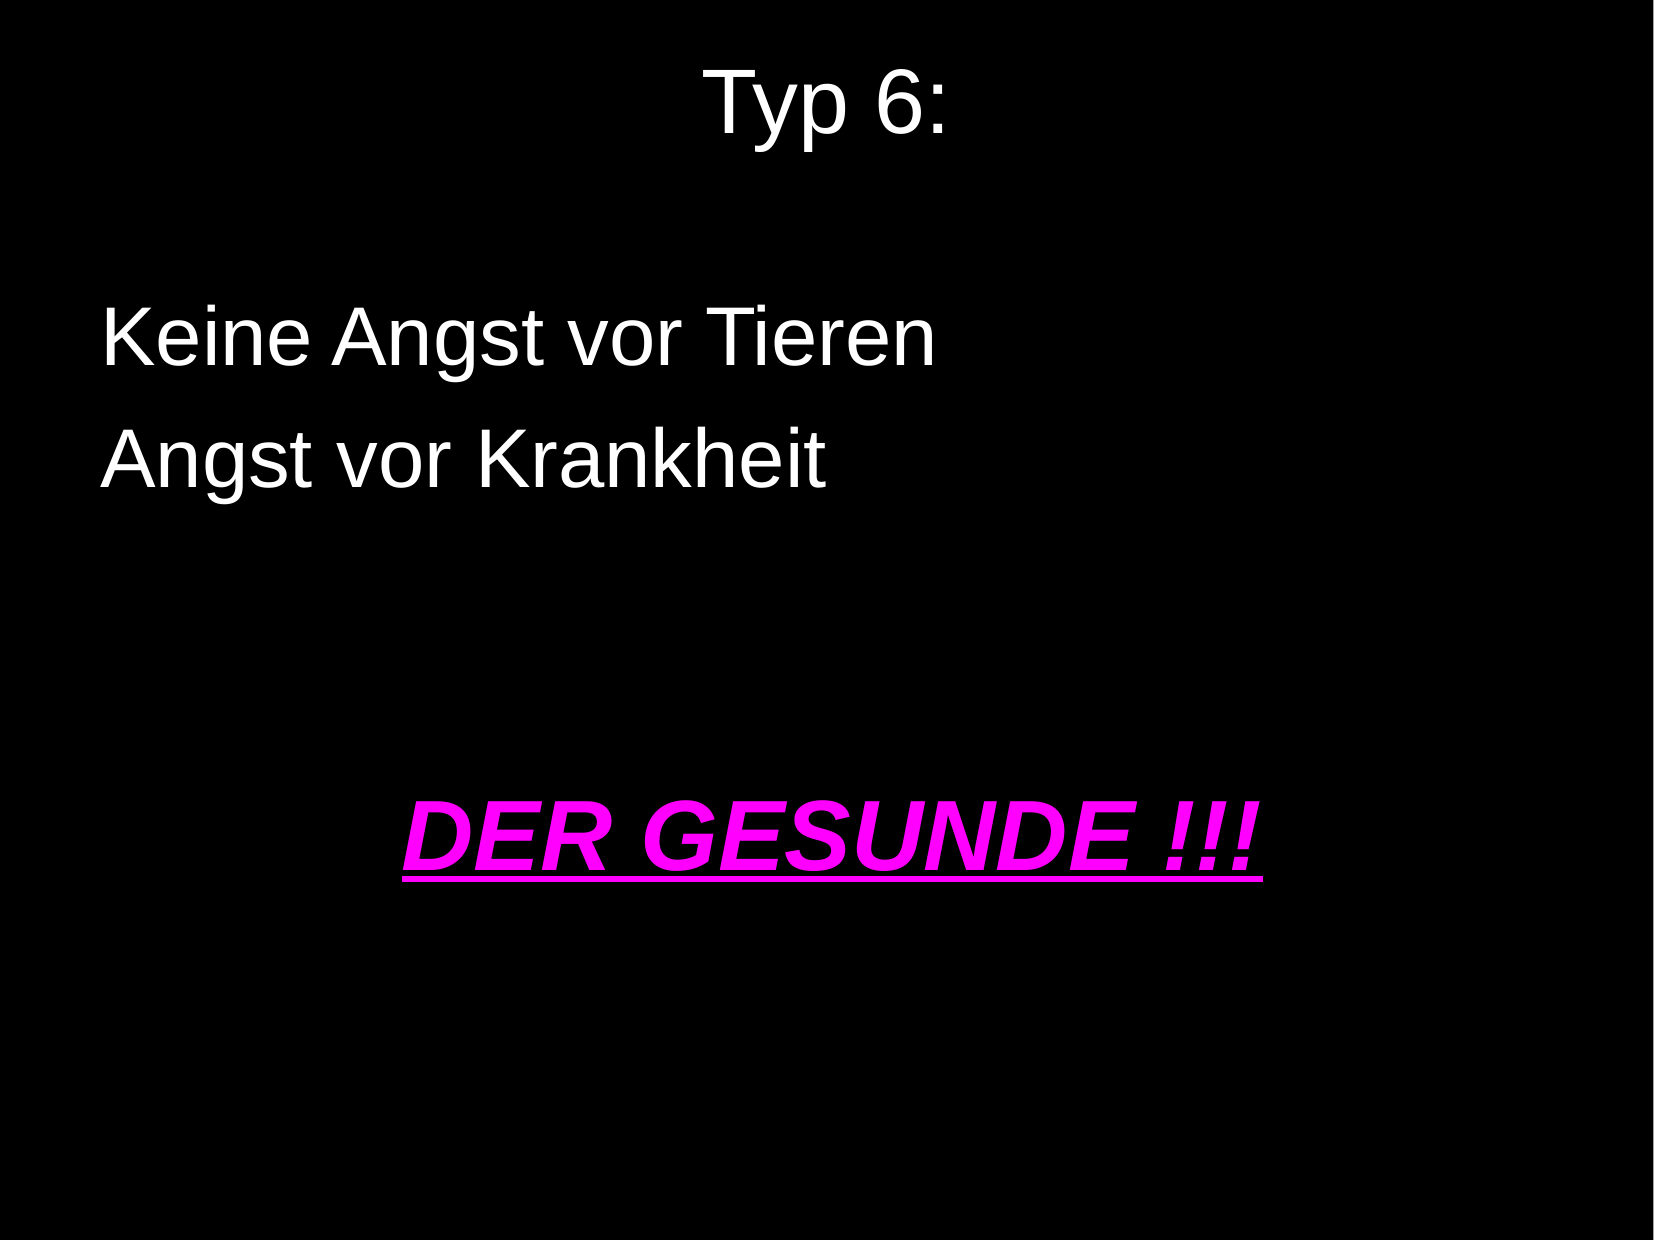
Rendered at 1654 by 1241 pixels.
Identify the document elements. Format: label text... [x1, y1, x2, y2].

title Typ 6: [82, 50, 1571, 256]
list Keine Angst vor Tieren Angst vor Krankheit DER GESUNDE !!! [82, 290, 1571, 1094]
